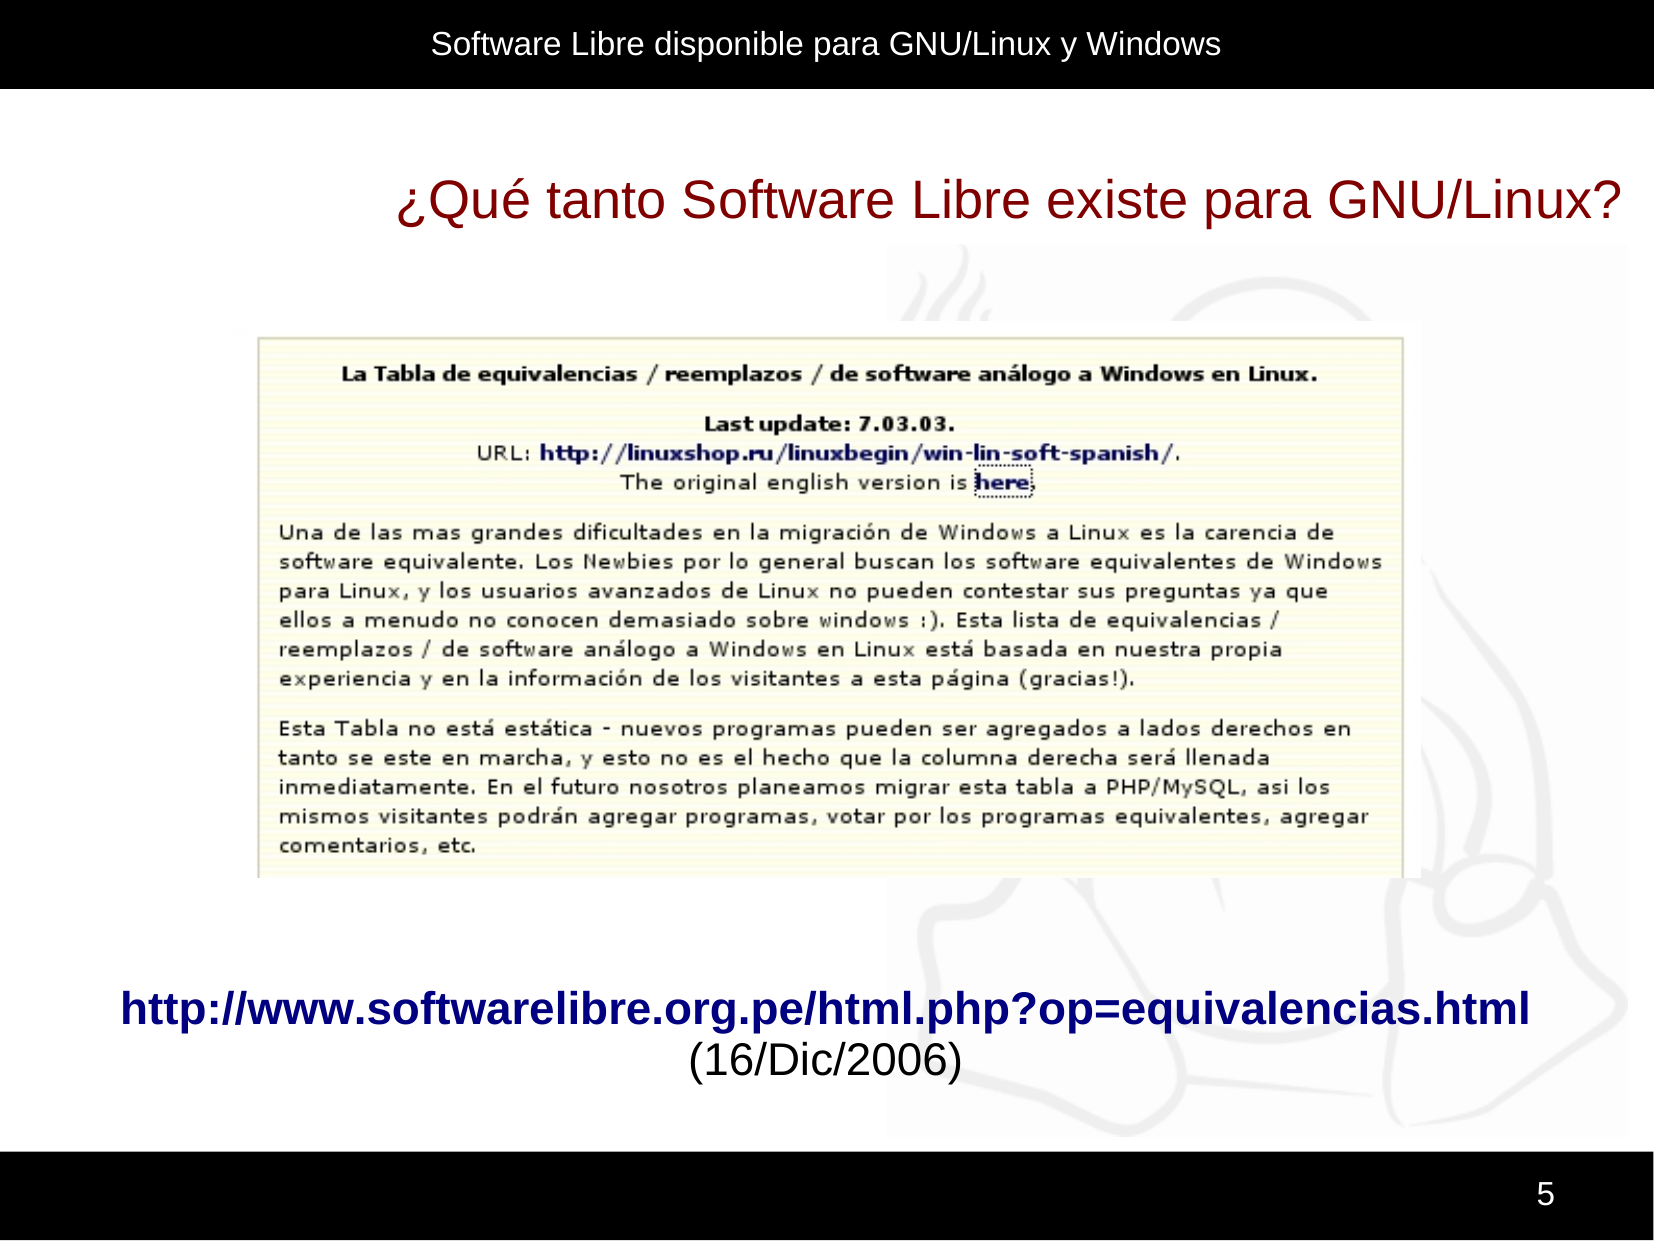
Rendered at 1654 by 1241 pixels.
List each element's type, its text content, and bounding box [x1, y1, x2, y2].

text_box Software Libre disponible para GNU/Linux y Windows [0, 0, 1654, 89]
title ¿Qué tanto Software Libre existe para GNU/Linux? [147, 147, 1625, 252]
text_box http://www.softwarelibre.org.pe/html.php?op=equivalencias.html (16/Dic/2006) [120, 982, 1534, 1086]
picture [233, 244, 1628, 1137]
